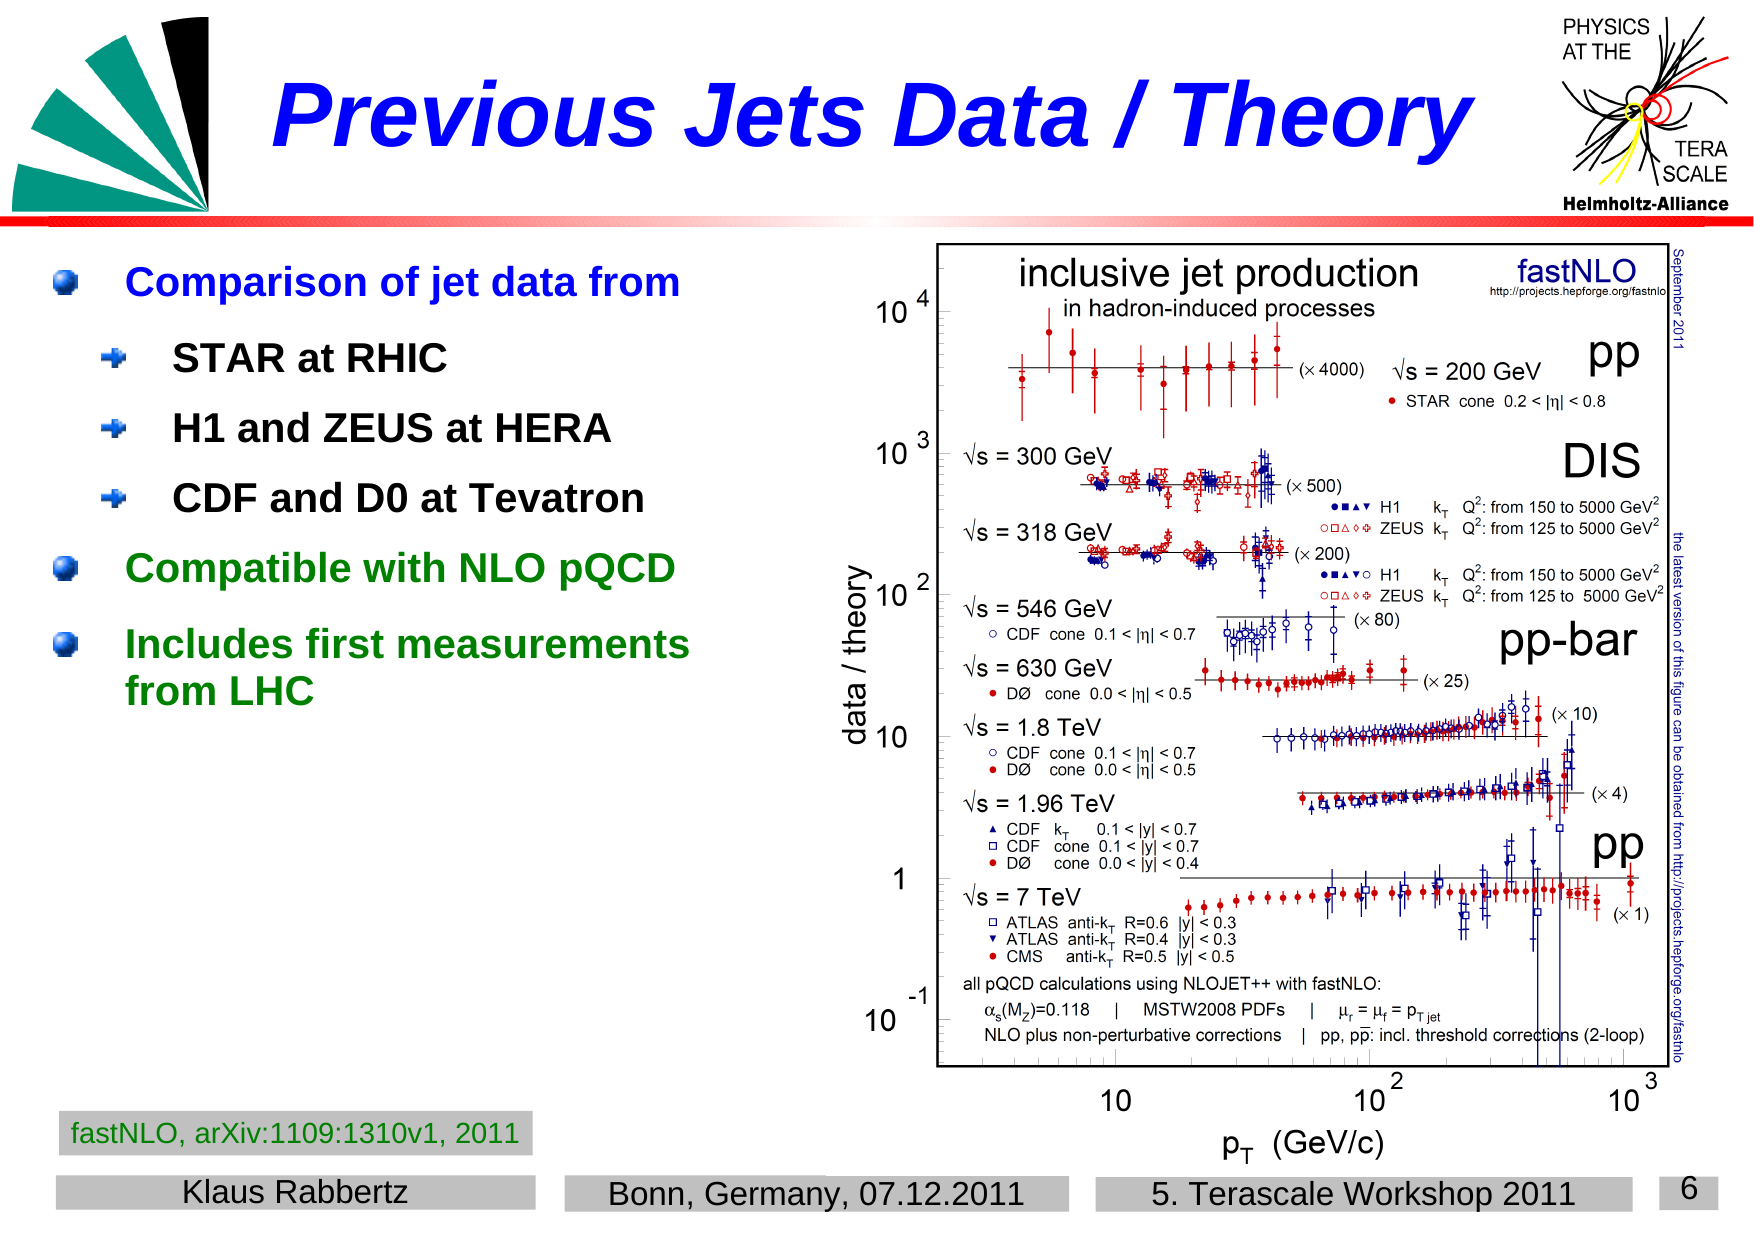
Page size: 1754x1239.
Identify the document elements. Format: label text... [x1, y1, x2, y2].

list Comparison of jet data from STAR at RHIC H1 and ZEUS at HERA CDF and D0 at Tevatron Compatible with NLO pQCD Includes first measurements from LHC [42, 258, 777, 722]
picture [1546, 9, 1744, 223]
title Previous Jets Data / Theory [220, 22, 1525, 207]
picture [12, 17, 209, 214]
text_box fastNLO, arXiv:1109:1310v1, 2011 [59, 1110, 532, 1156]
picture [826, 227, 1690, 1176]
